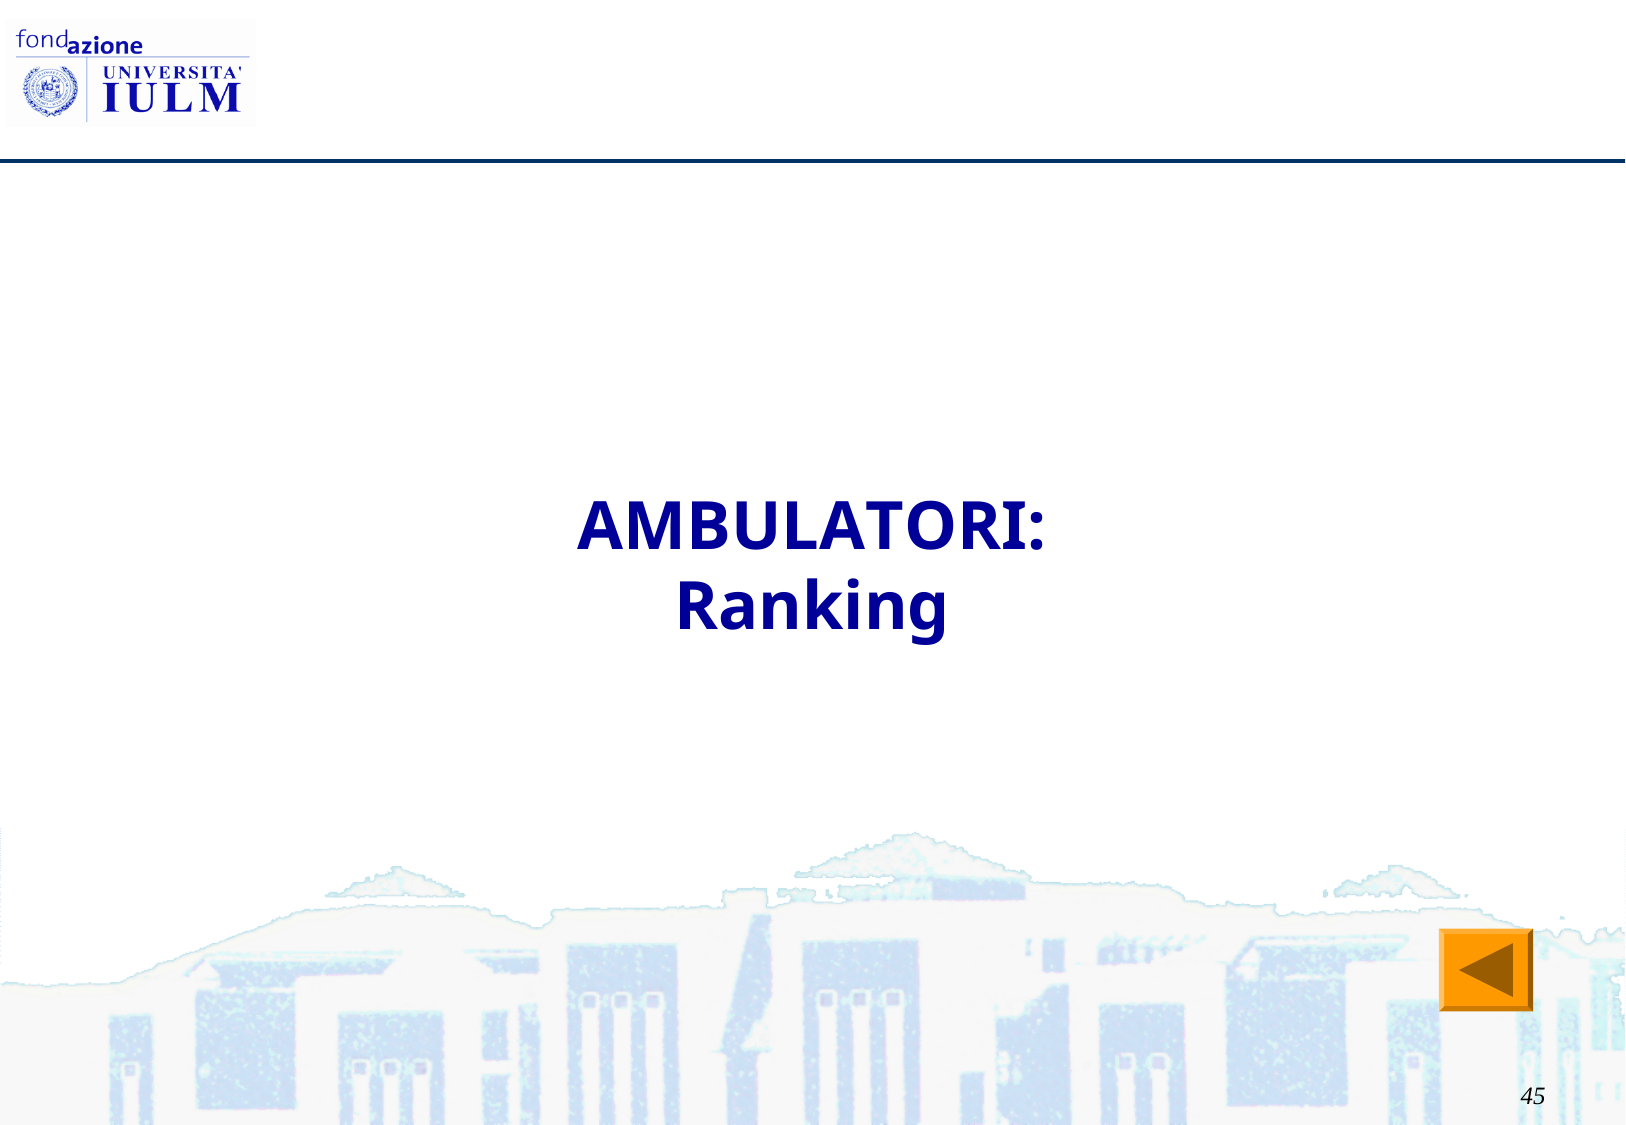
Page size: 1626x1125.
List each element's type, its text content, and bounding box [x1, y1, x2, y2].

picture [5, 19, 256, 127]
text_box AMBULATORI: Ranking [121, 469, 1504, 657]
text_box [1440, 928, 1534, 1012]
text_box (valori medi, scala 1-7) [1438, 928, 1445, 1012]
